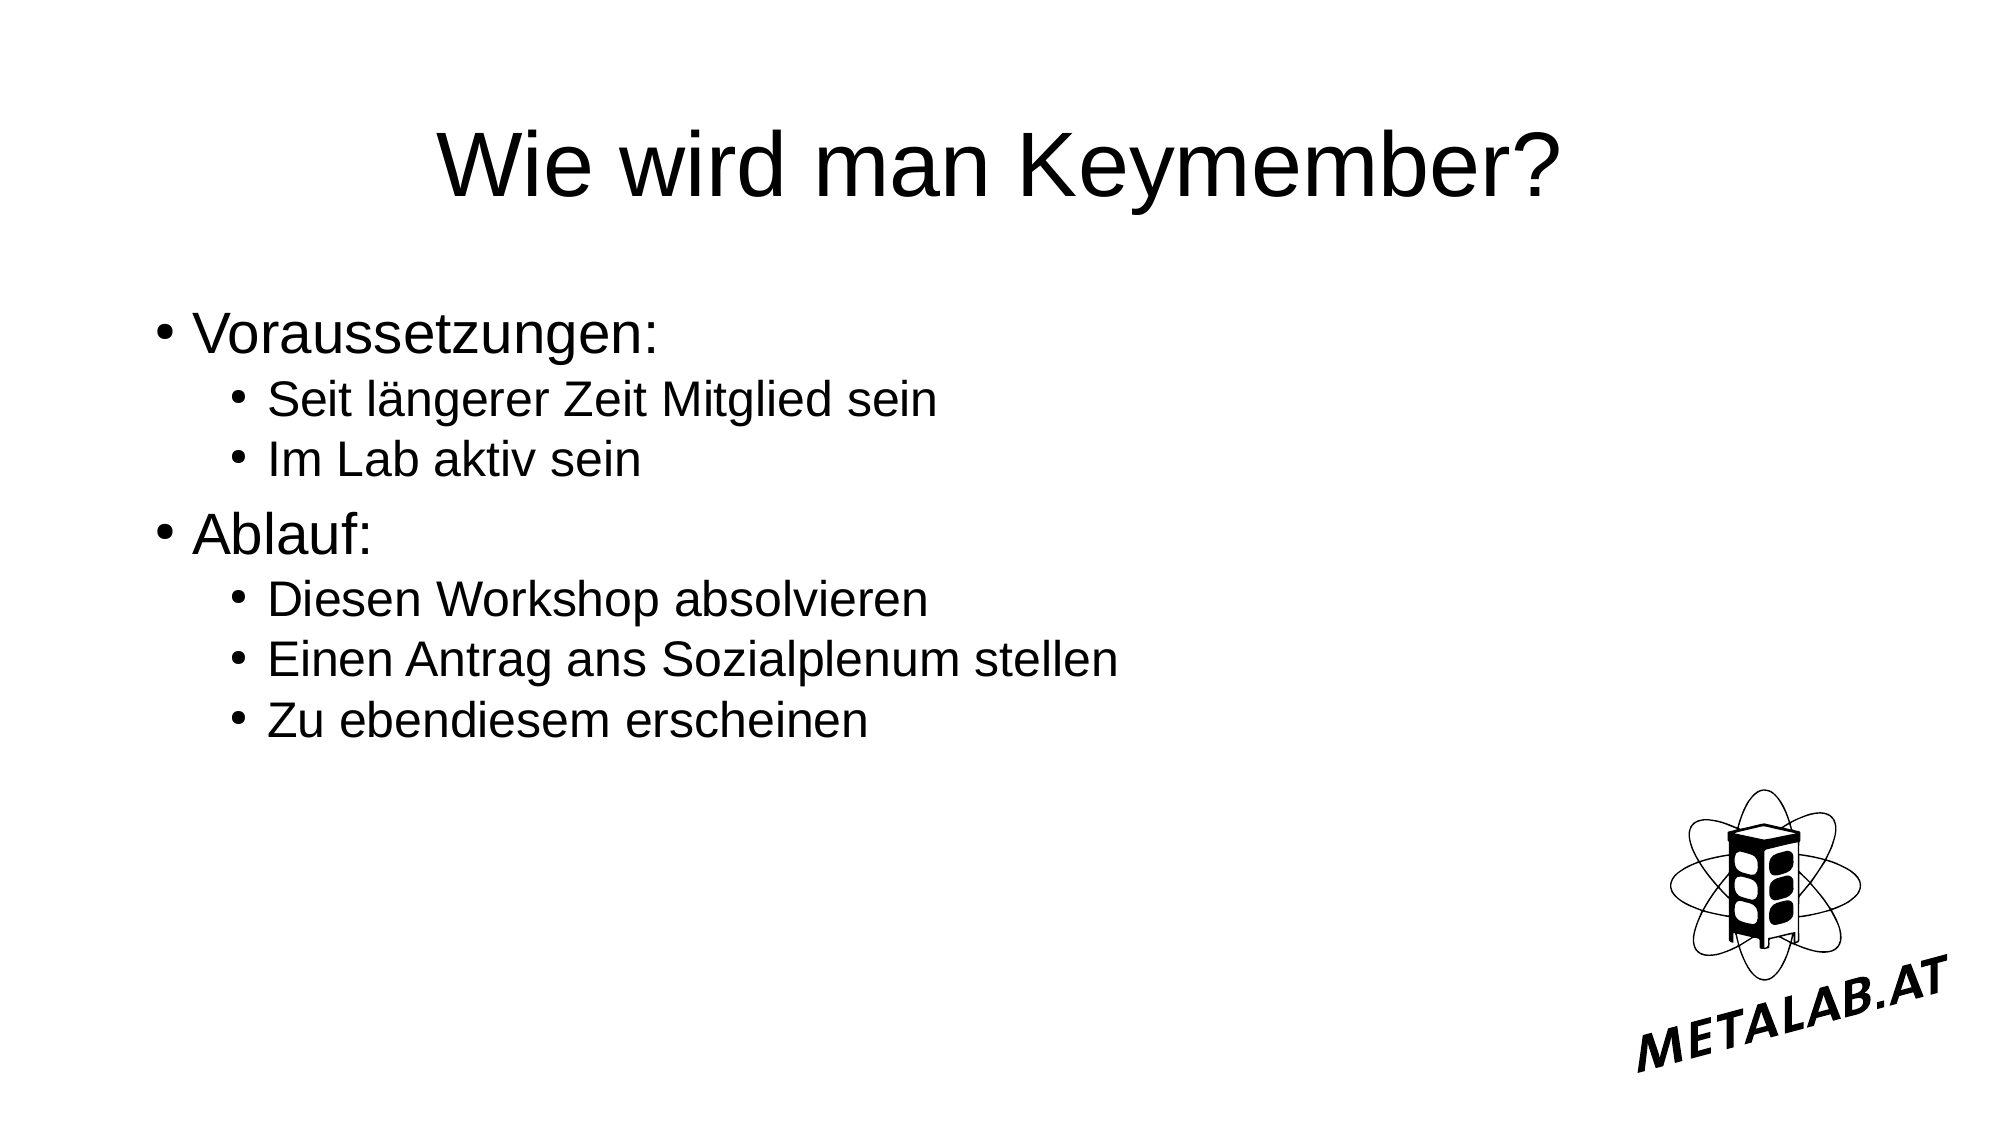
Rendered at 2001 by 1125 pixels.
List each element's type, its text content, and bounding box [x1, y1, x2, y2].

title Wie wird man Keymember? [137, 59, 1863, 278]
list Voraussetzungen: Seit längerer Zeit Mitglied sein Im Lab aktiv sein Ablauf: Diesen Workshop absolvieren Einen Antrag ans Sozialplenum stellen Zu ebendiesem erscheinen [137, 299, 1863, 1014]
